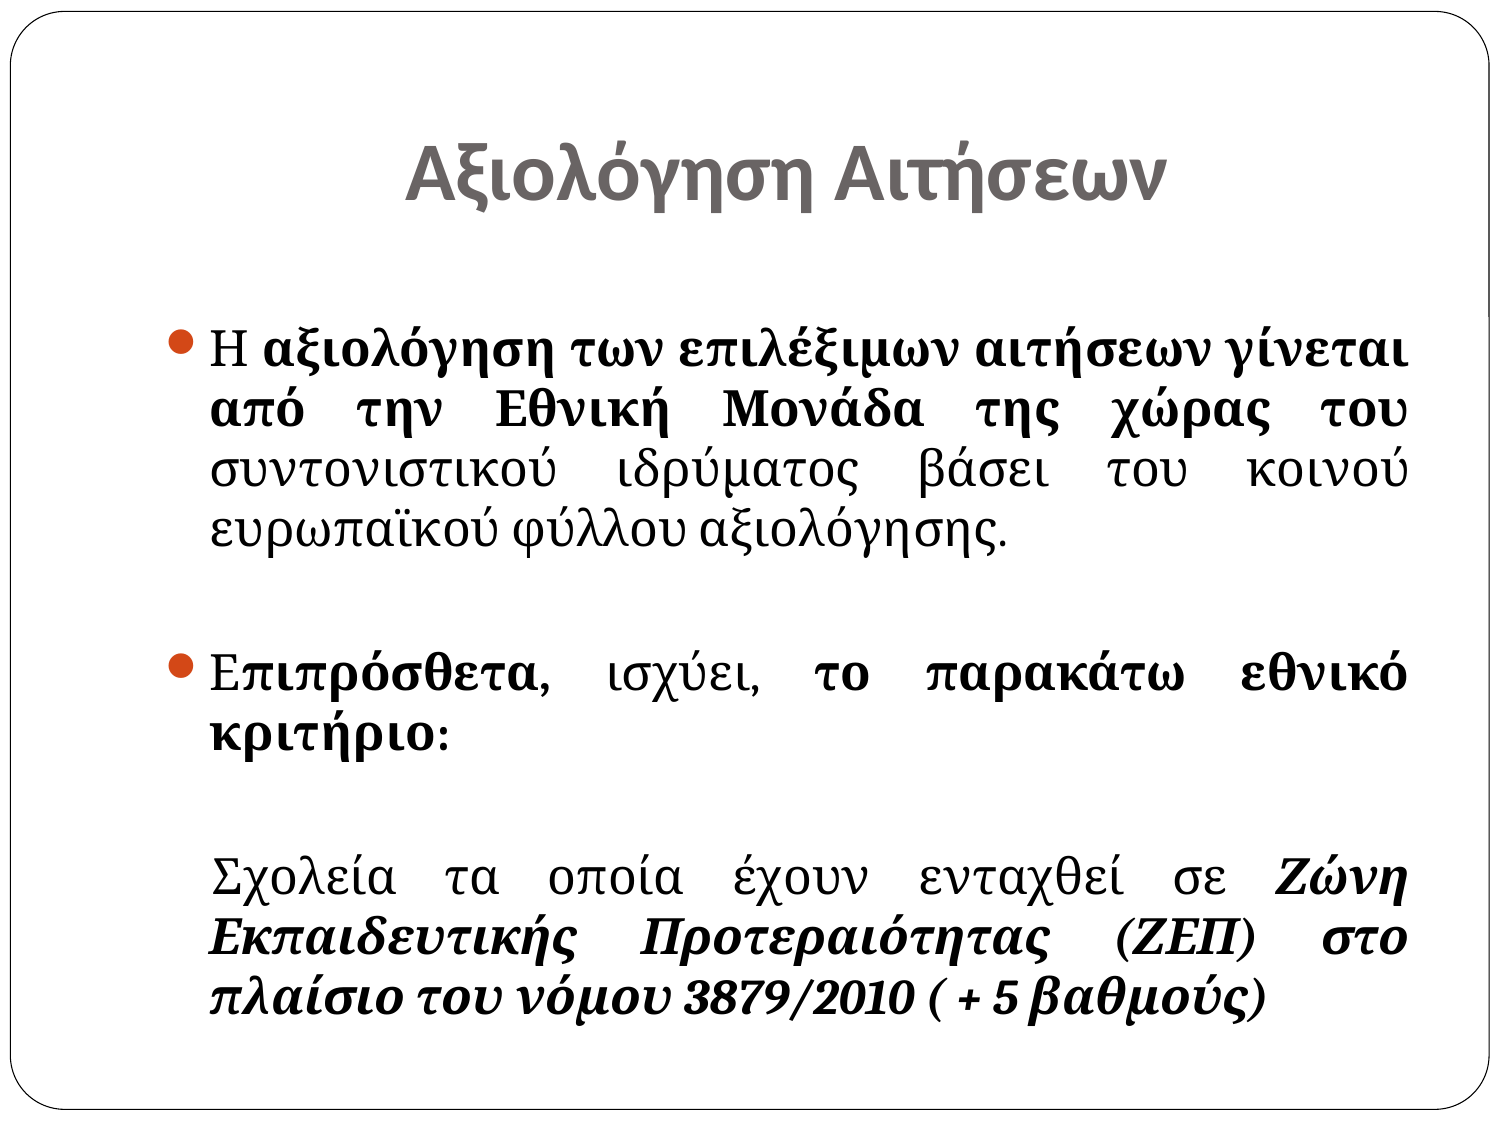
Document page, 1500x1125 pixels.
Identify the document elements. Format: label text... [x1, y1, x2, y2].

list Η αξιολόγηση των επιλέξιμων αιτήσεων γίνεται από την Εθνική Μονάδα της χώρας του συντονιστικού ιδρύματος βάσει του κοινού ευρωπαϊκού φύλλου αξιολόγησης. Επιπρόσθετα, ισχύει, το παρακάτω εθνικό κριτήριο: Σχολεία τα οποία έχουν ενταχθεί σε Ζώνη Εκπαιδευτικής Προτεραιότητας (ΖΕΠ) στο πλαίσιο του νόμου 3879/2010 ( + 5 βαθμούς) [150, 237, 1426, 1105]
title Αξιολόγηση Αιτήσεων [150, 44, 1426, 233]
